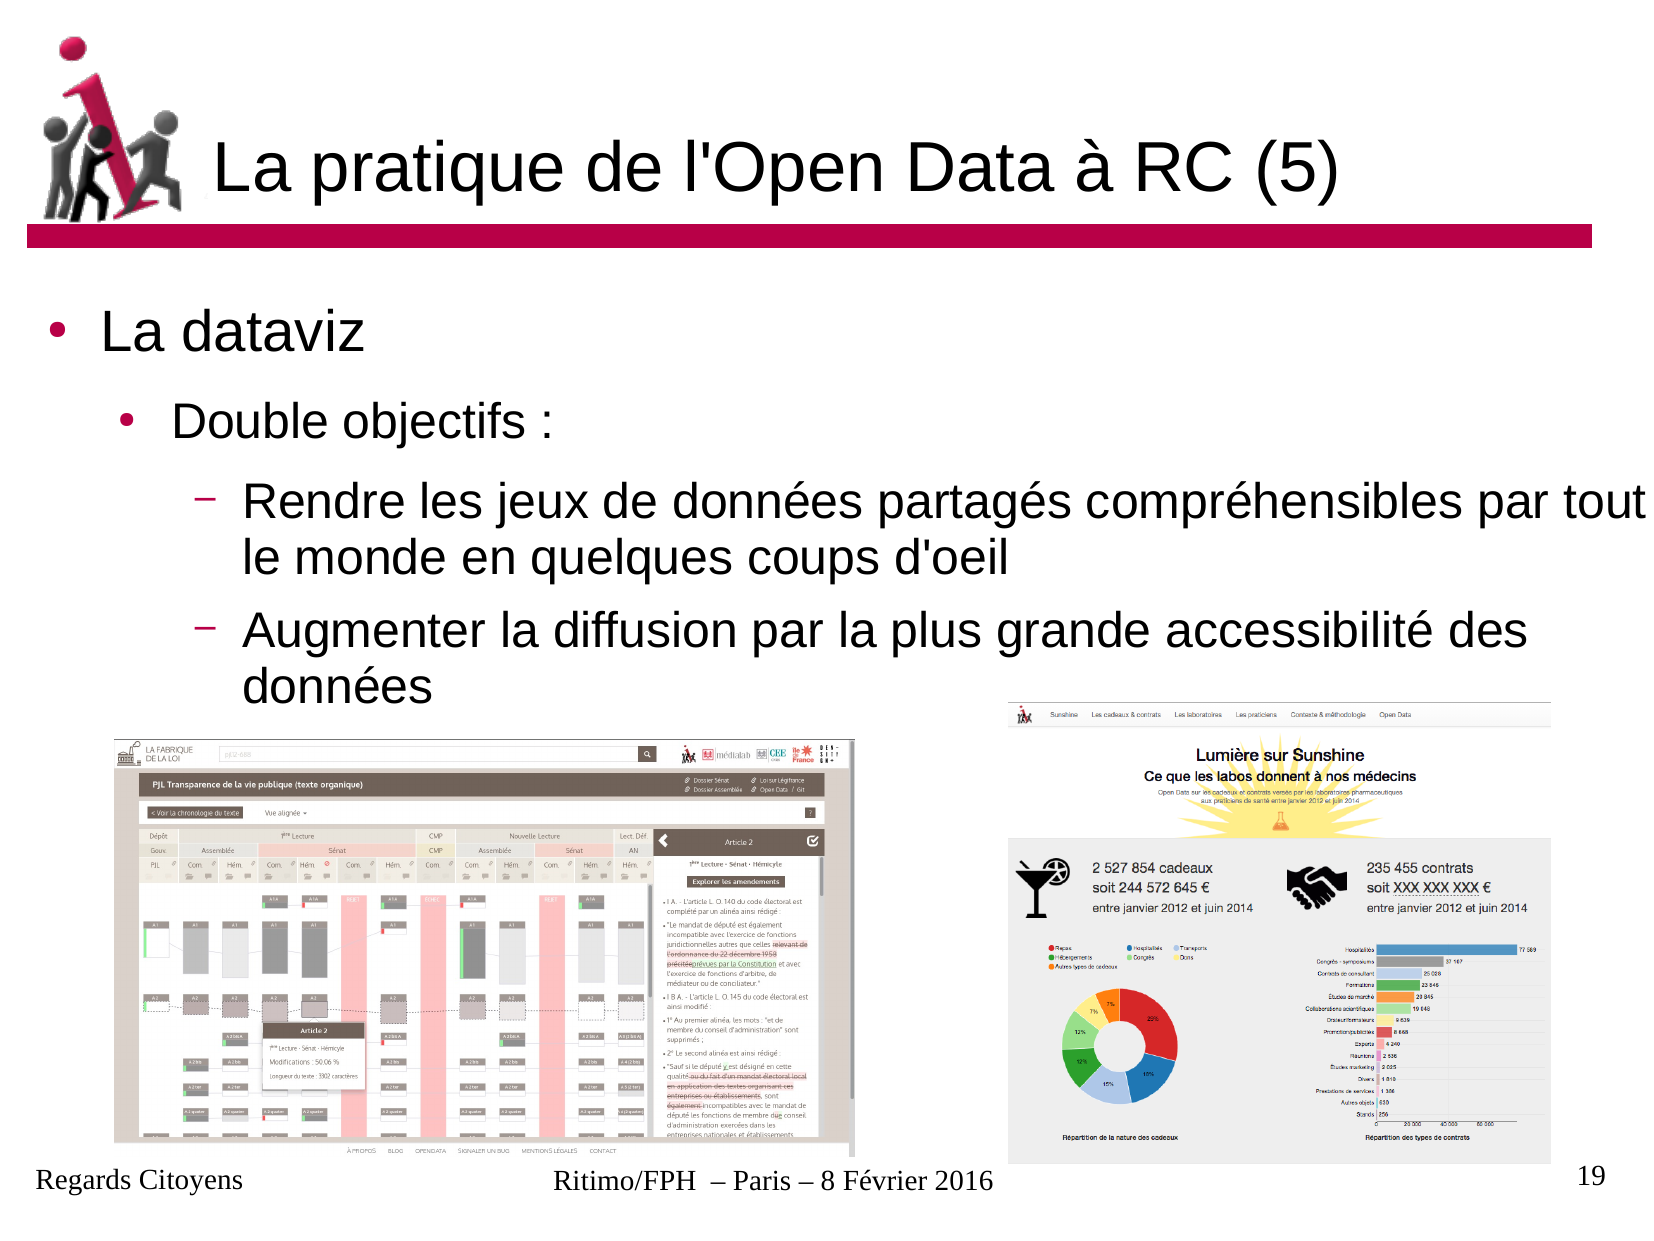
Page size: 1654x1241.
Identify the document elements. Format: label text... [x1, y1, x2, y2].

picture [27, 31, 208, 224]
list La dataviz Double objectifs : Rendre les jeux de données partagés compréhensibles par tout le monde en quelques coups d'oeil Augmenter la diffusion par la plus grande accessibilité des données [29, 194, 1654, 1052]
picture [1008, 702, 1551, 1164]
picture [114, 739, 856, 1157]
title La pratique de l'Open Data à RC (5) [212, 70, 1648, 264]
